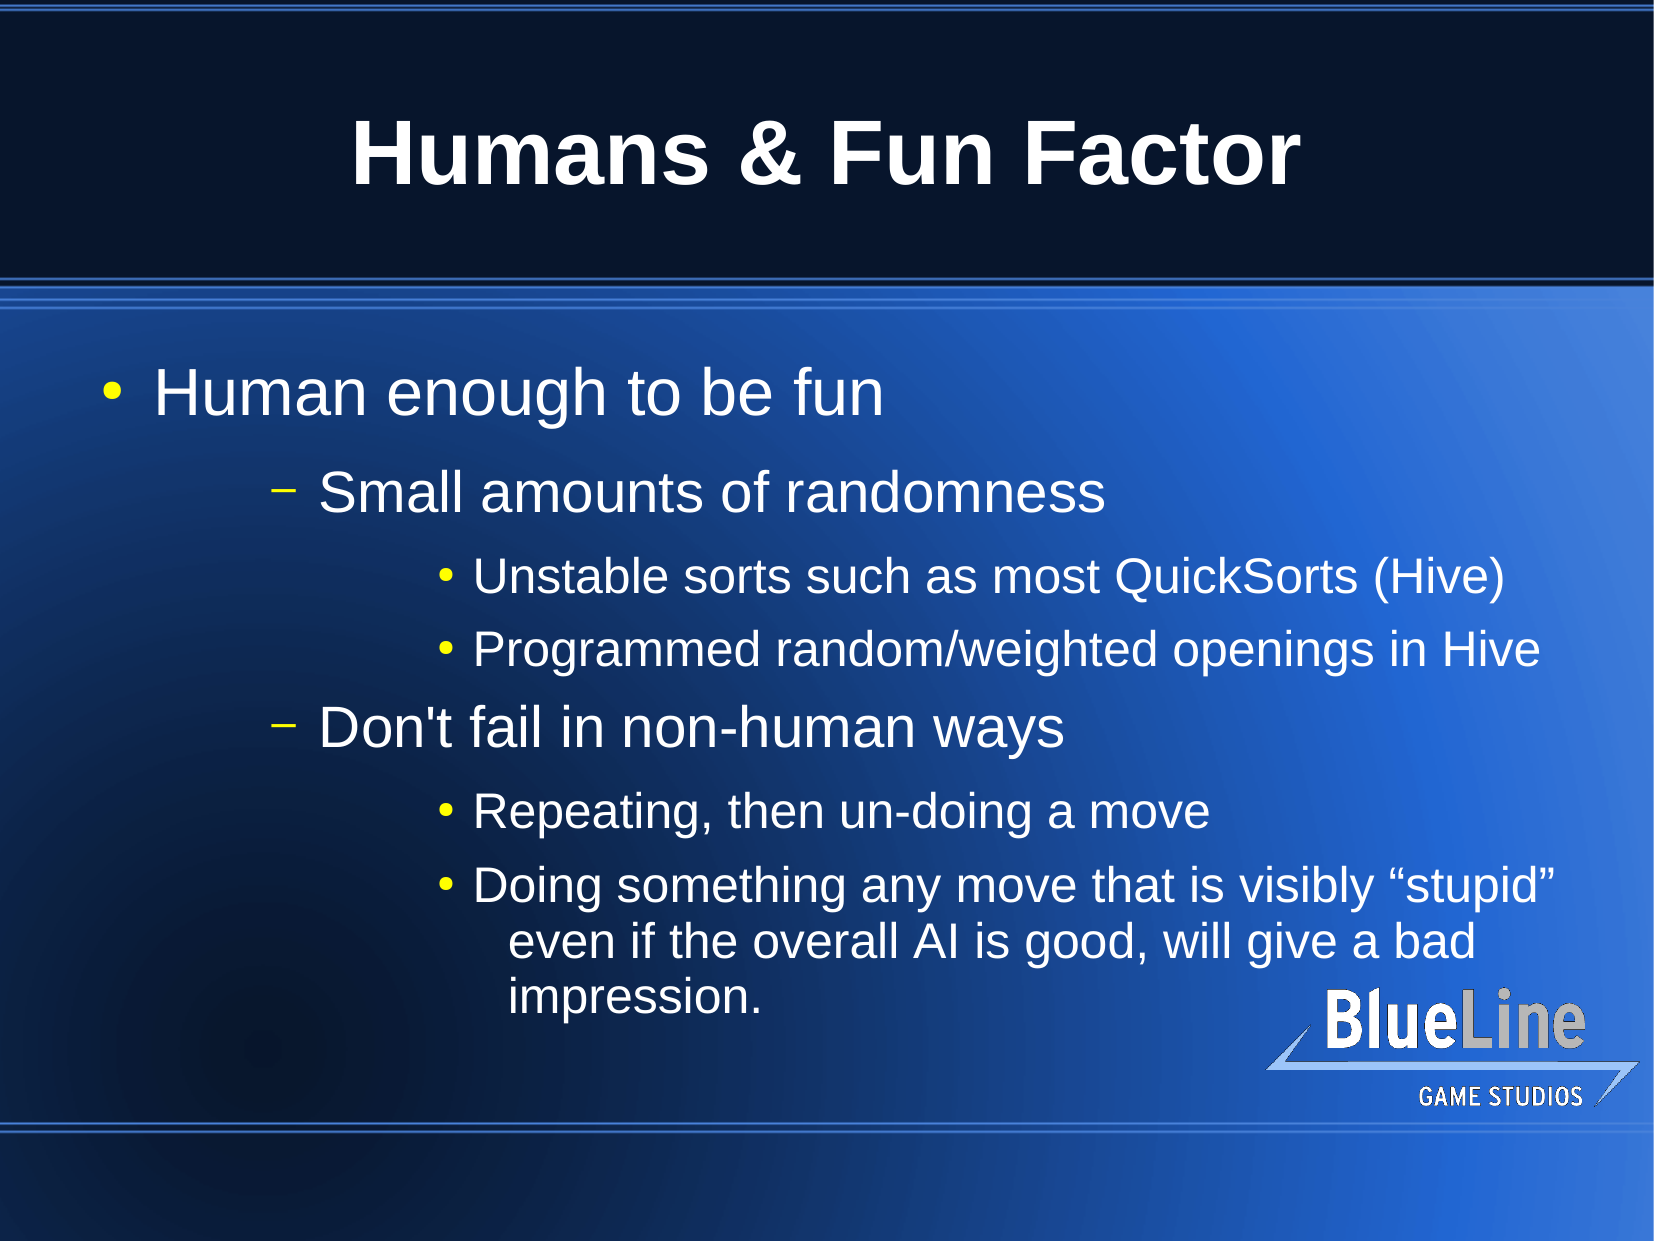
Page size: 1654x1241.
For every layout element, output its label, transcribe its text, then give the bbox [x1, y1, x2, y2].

list Human enough to be fun Small amounts of randomness Unstable sorts such as most QuickSorts (Hive) Programmed random/weighted openings in Hive Don't fail in non-human ways Repeating, then un-doing a move Doing something any move that is visibly “stupid” even if the overall AI is good, will give a bad impression. [82, 355, 1571, 1043]
title Humans & Fun Factor [82, 49, 1571, 257]
picture [0, 0, 1654, 1241]
